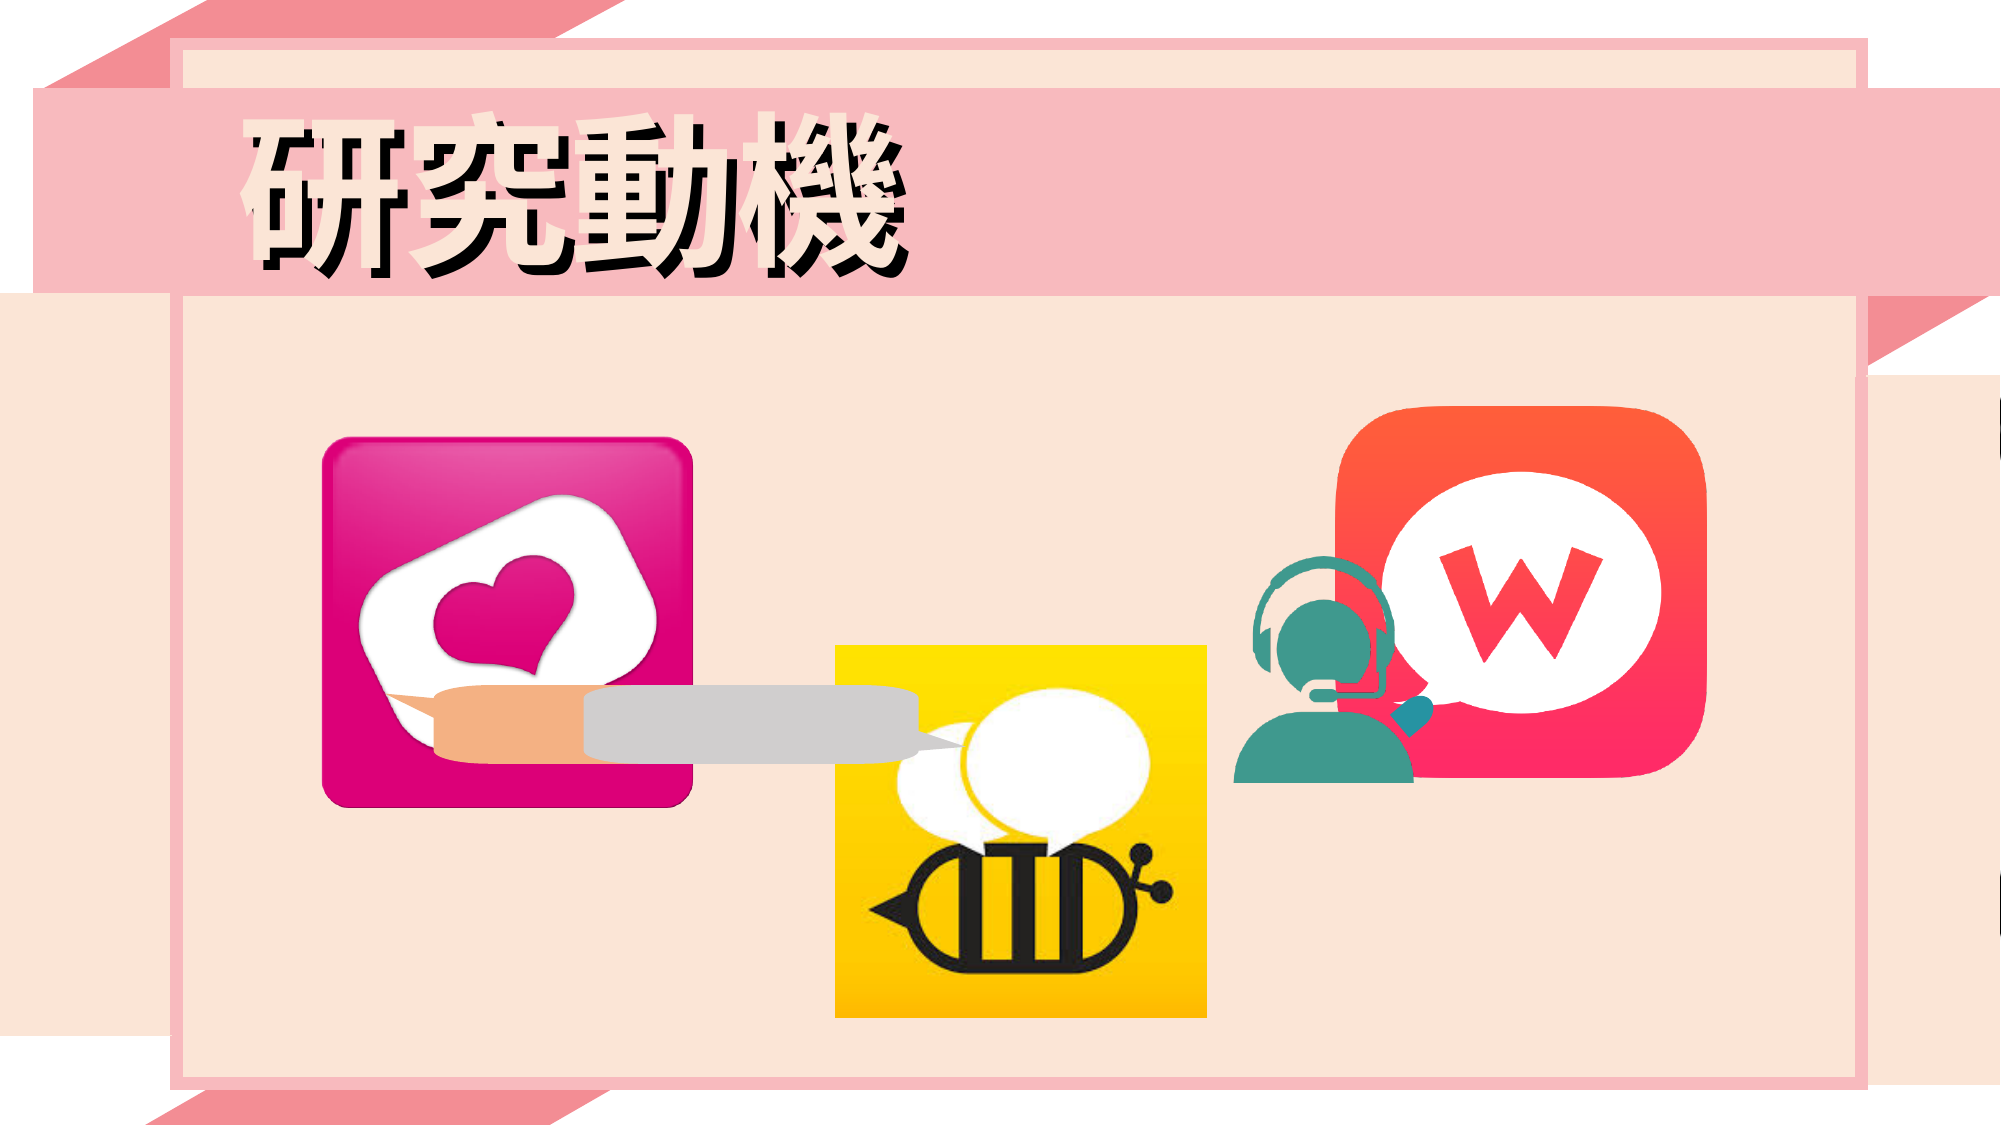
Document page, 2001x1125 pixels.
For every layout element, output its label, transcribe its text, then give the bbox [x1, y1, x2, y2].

picture [319, 434, 695, 810]
picture [1216, 406, 1707, 783]
text_box [0, 0, 2000, 1125]
text_box [1866, 375, 2000, 1085]
picture [835, 646, 1207, 1018]
title 研究動機 [146, 95, 993, 297]
